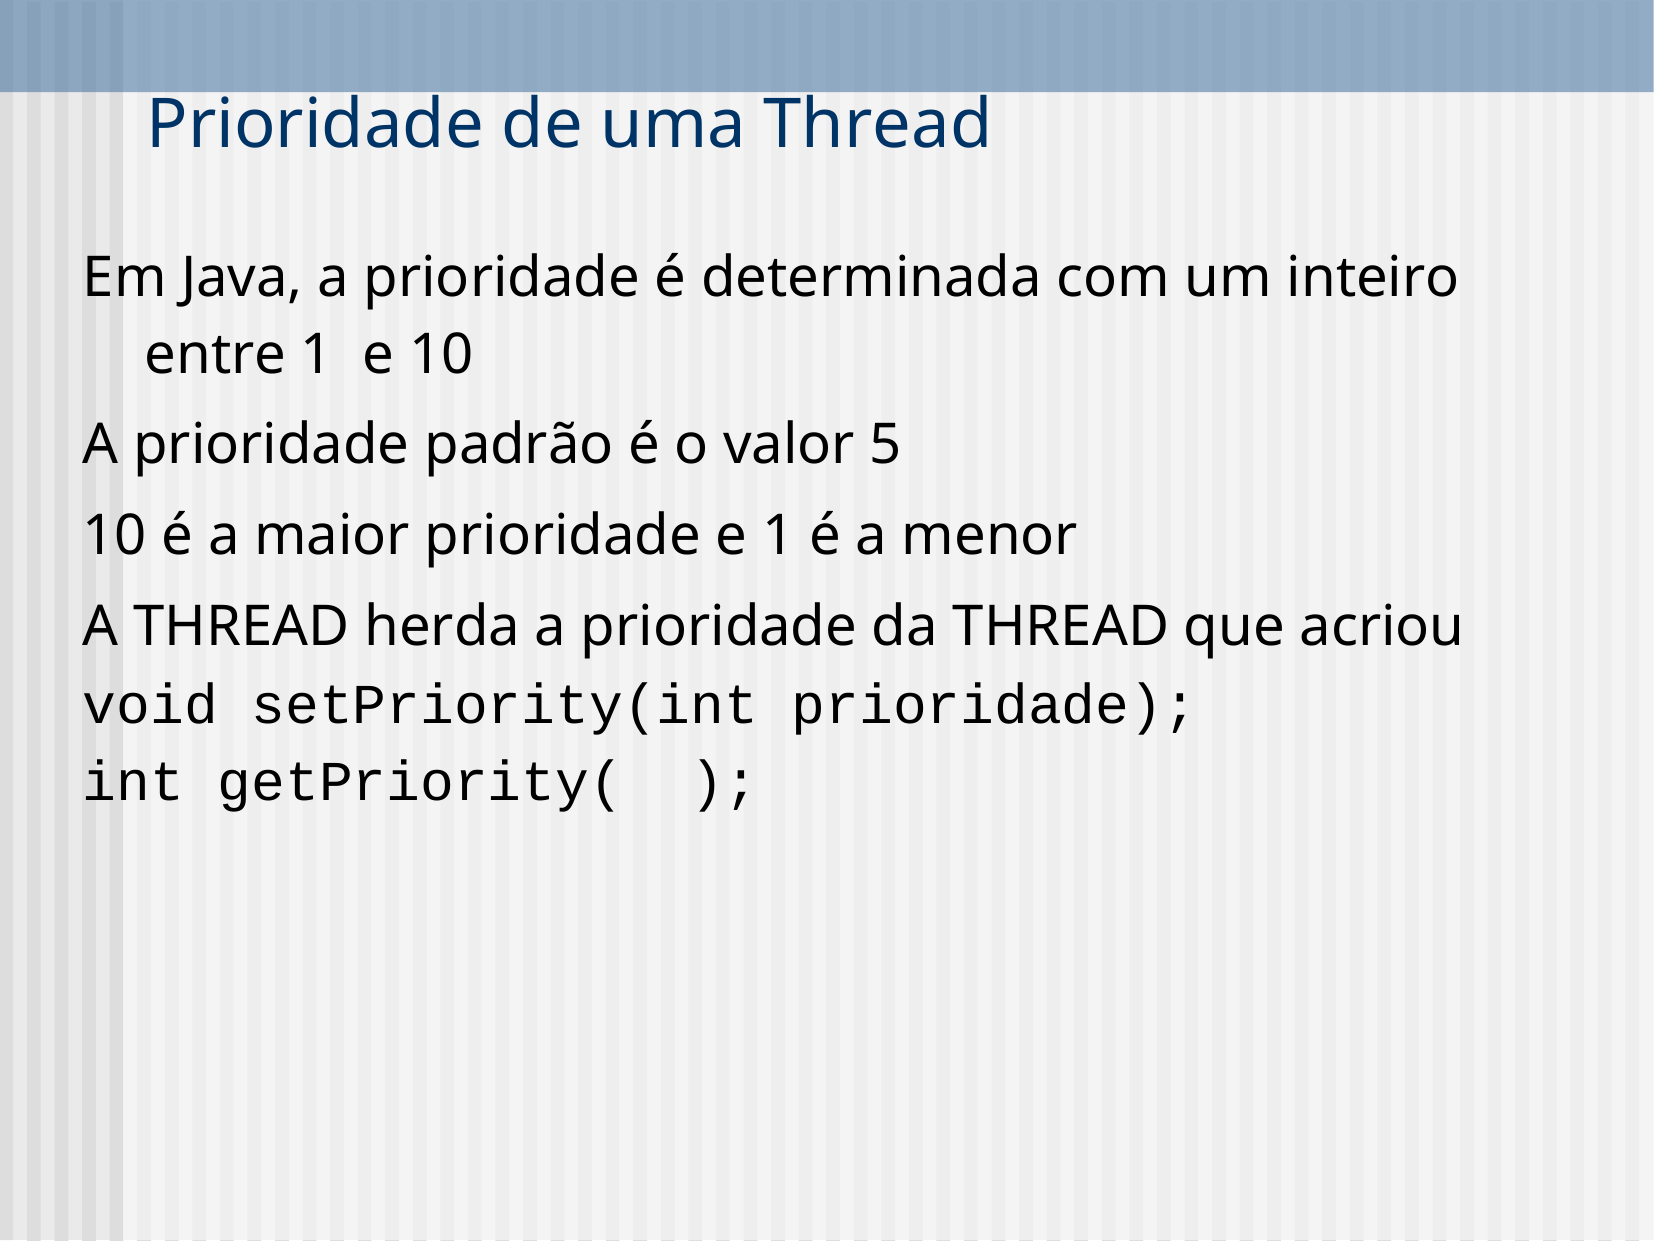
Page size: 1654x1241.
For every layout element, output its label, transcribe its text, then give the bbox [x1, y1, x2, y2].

list Em Java, a prioridade é determinada com um inteiro entre 1 e 10 A prioridade padrão é o valor 5 10 é a maior prioridade e 1 é a menor A THREAD herda a prioridade da THREAD que acriou void setPriority(int prioridade); int getPriority( ); [82, 236, 1571, 1094]
title Prioridade de uma Thread [146, 29, 1536, 212]
